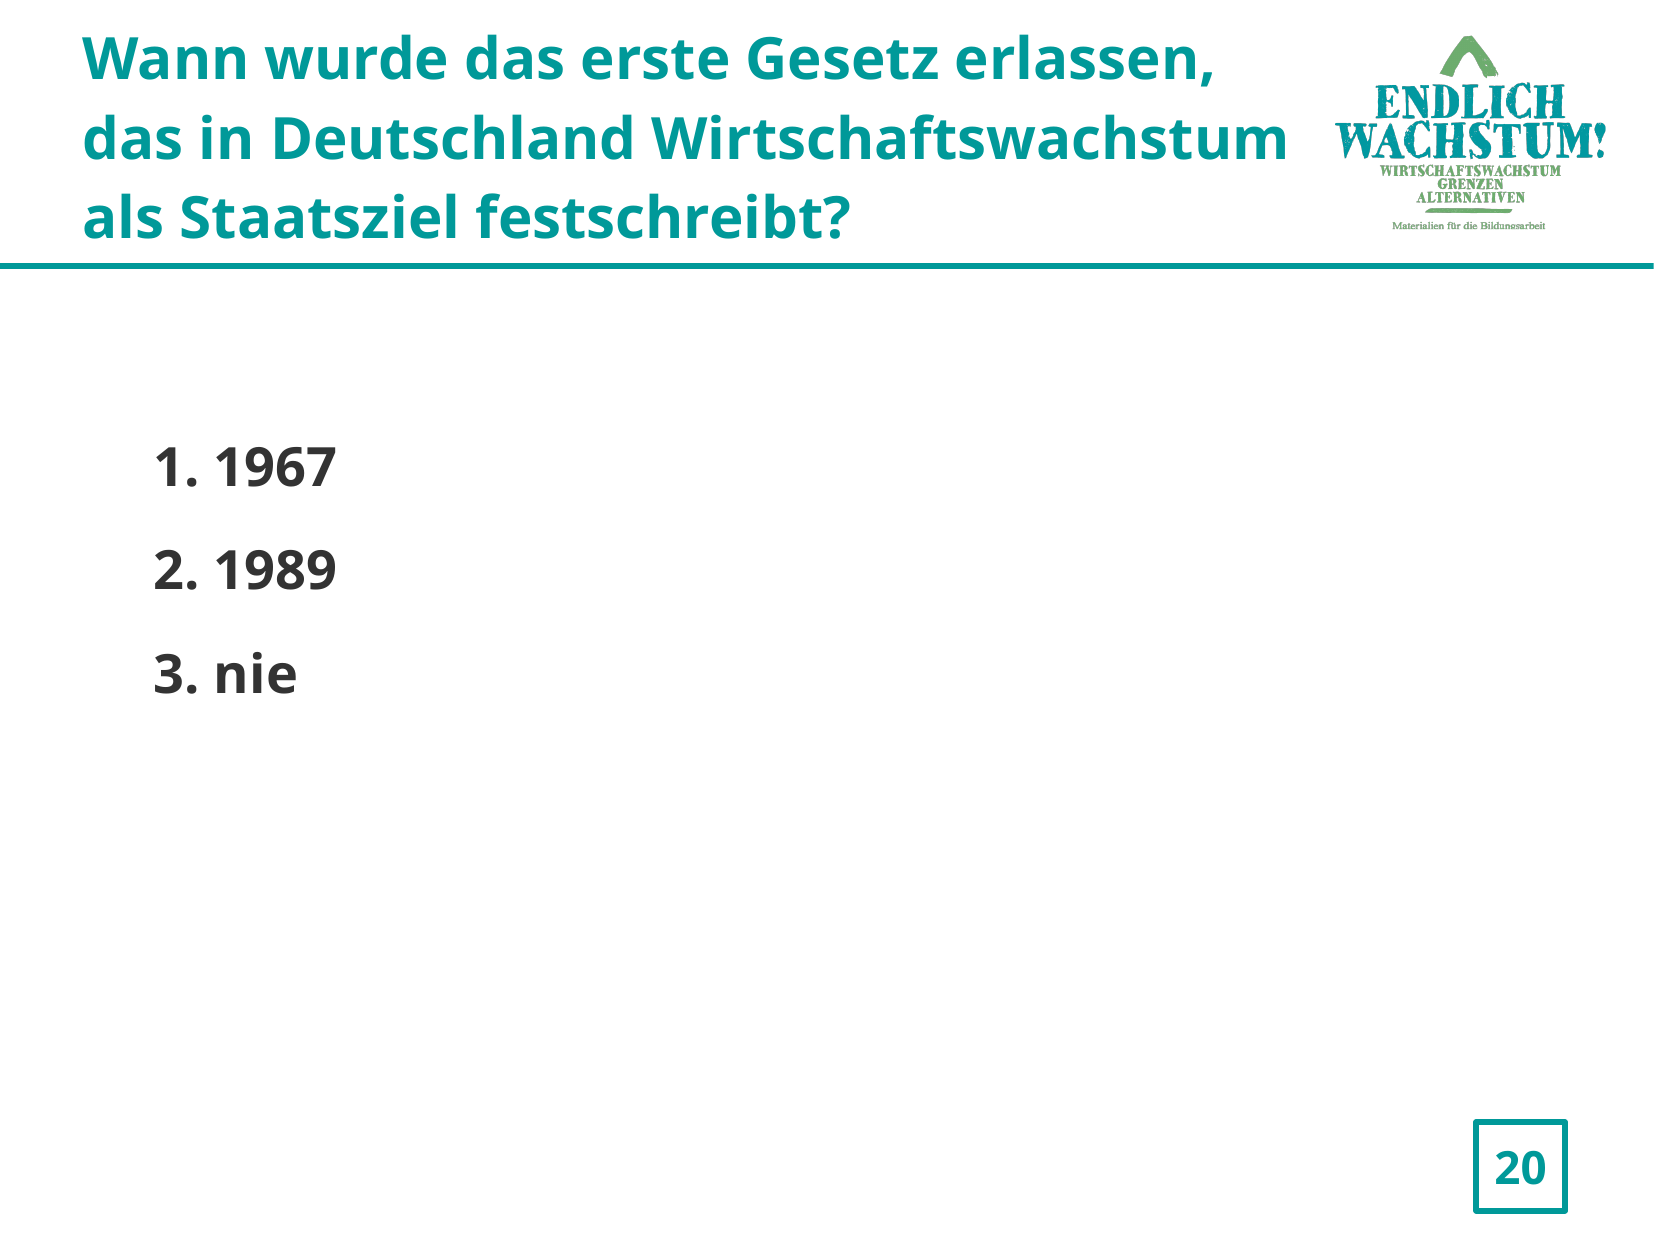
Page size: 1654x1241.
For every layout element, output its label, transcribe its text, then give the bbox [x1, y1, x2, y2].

title Wann wurde das erste Gesetz erlassen, das in Deutschland Wirtschaftswachstum als Staatsziel festschreibt? [82, 0, 1300, 273]
list 1. 1967 2. 1989 3. nie [82, 324, 1571, 1045]
picture [1334, 35, 1607, 231]
